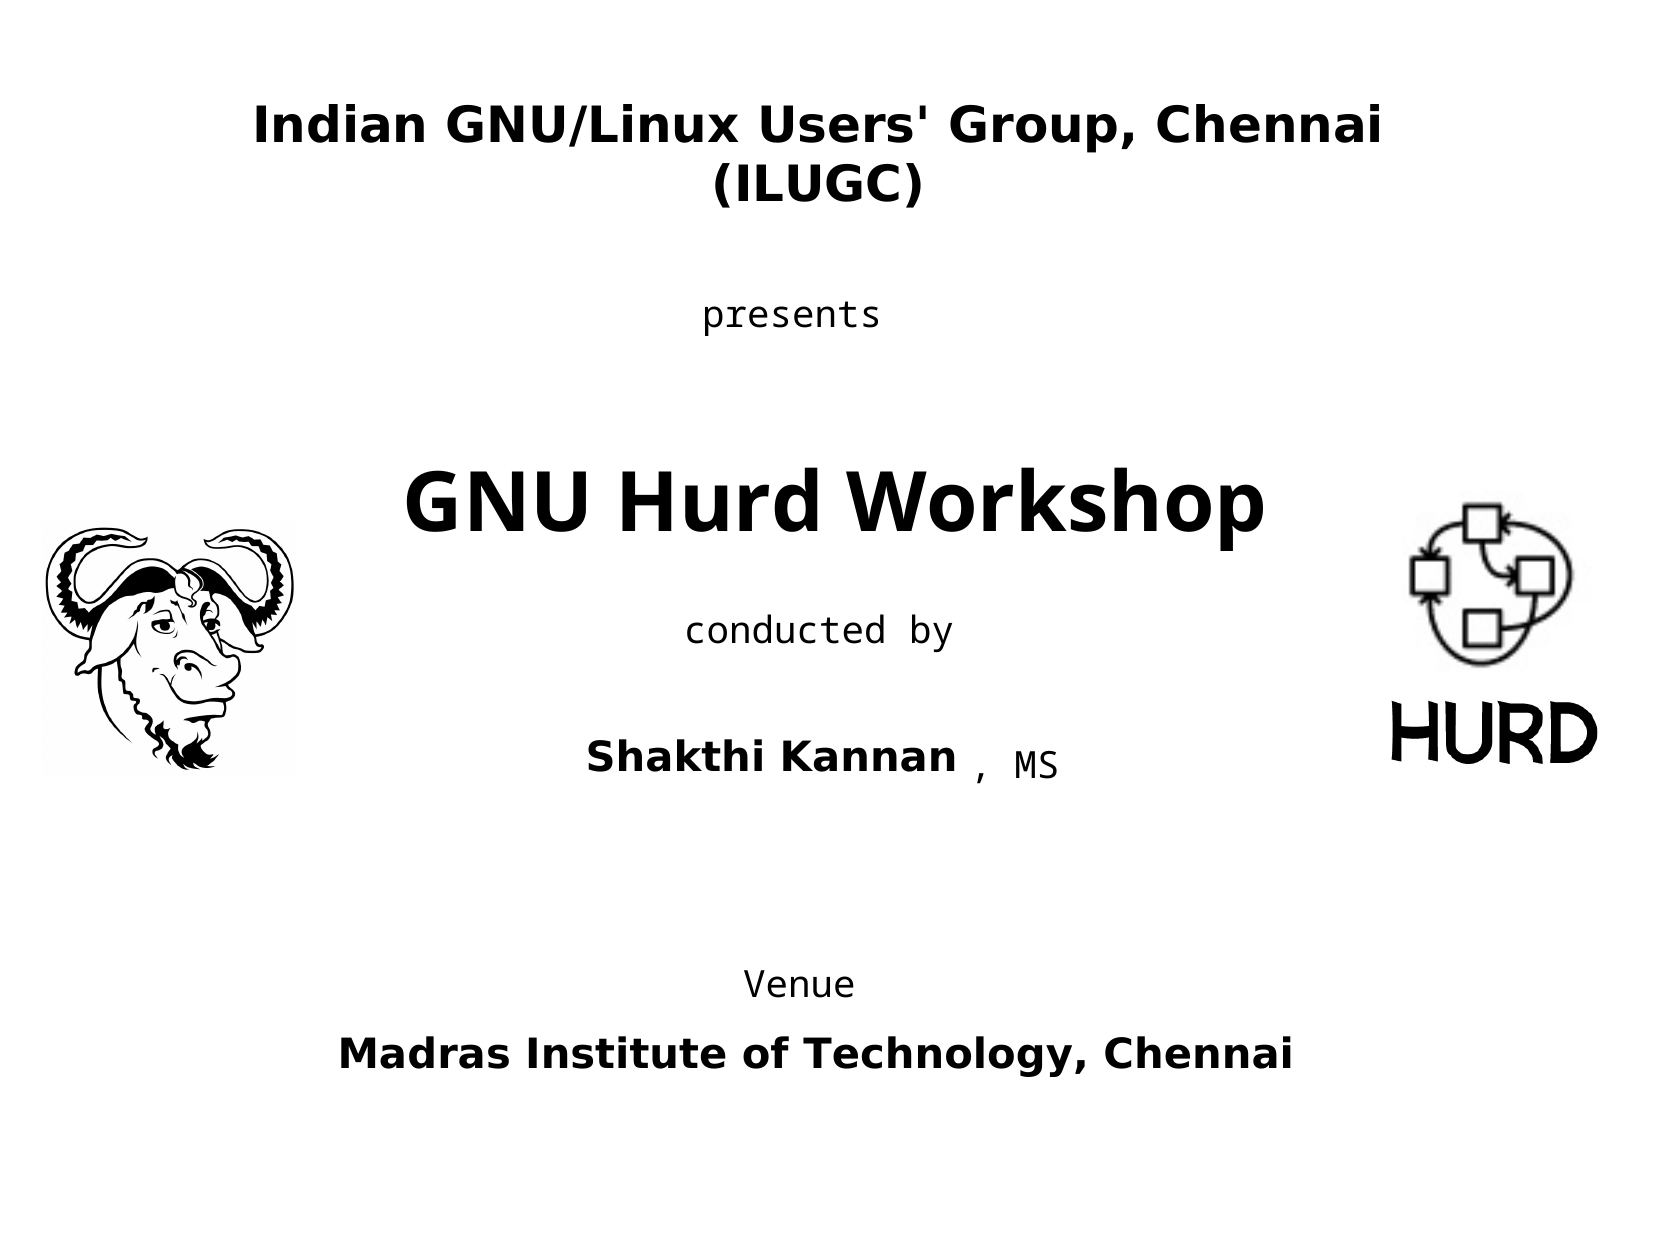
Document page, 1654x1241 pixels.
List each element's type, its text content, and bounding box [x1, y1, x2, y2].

text_box presents [702, 287, 921, 336]
text_box Shakthi Kannan [585, 732, 981, 796]
text_box , MS [969, 738, 1078, 787]
picture [1402, 478, 1592, 685]
text_box Madras Institute of Technology, Chennai [337, 1029, 1389, 1104]
picture [1383, 699, 1602, 770]
text_box GNU Hurd Workshop [272, 442, 1399, 563]
text_box Venue [743, 957, 883, 1007]
picture [42, 521, 297, 776]
text_box Indian GNU/Linux Users' Group, Chennai (ILUGC) [185, 96, 1452, 213]
text_box conducted by [684, 603, 981, 652]
